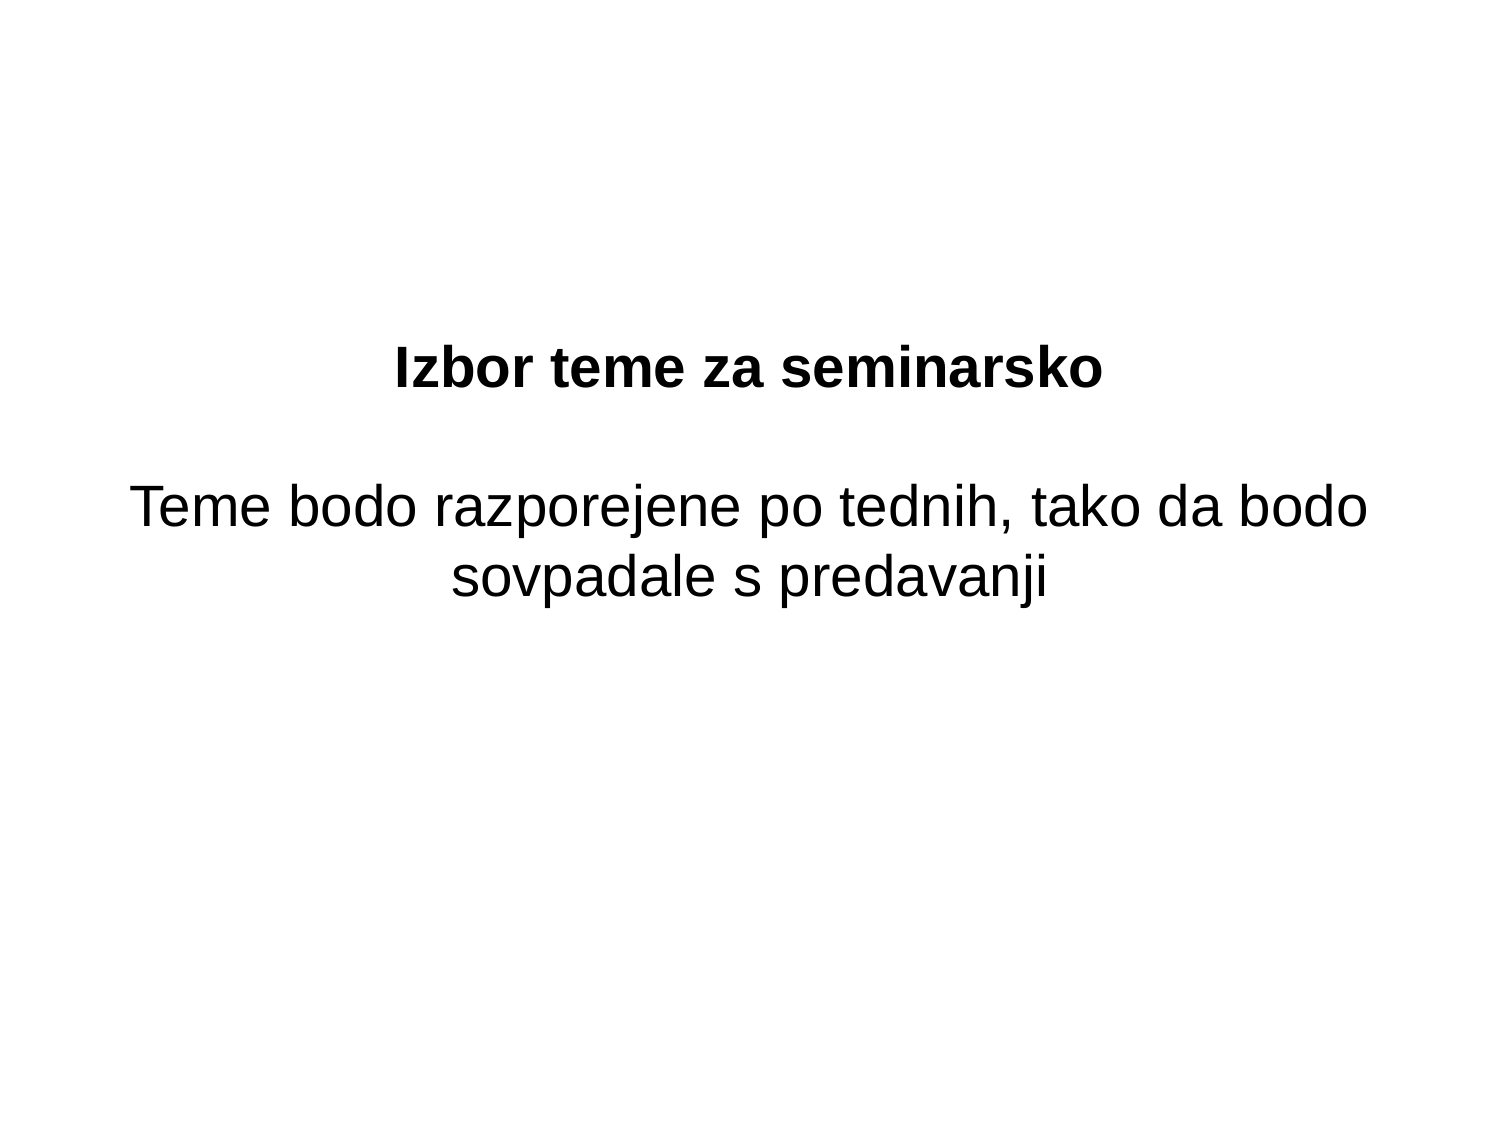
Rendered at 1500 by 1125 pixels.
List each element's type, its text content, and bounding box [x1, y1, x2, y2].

title Izbor teme za seminarsko Teme bodo razporejene po tednih, tako da bodo sovpadale s predavanji [75, 140, 1425, 797]
